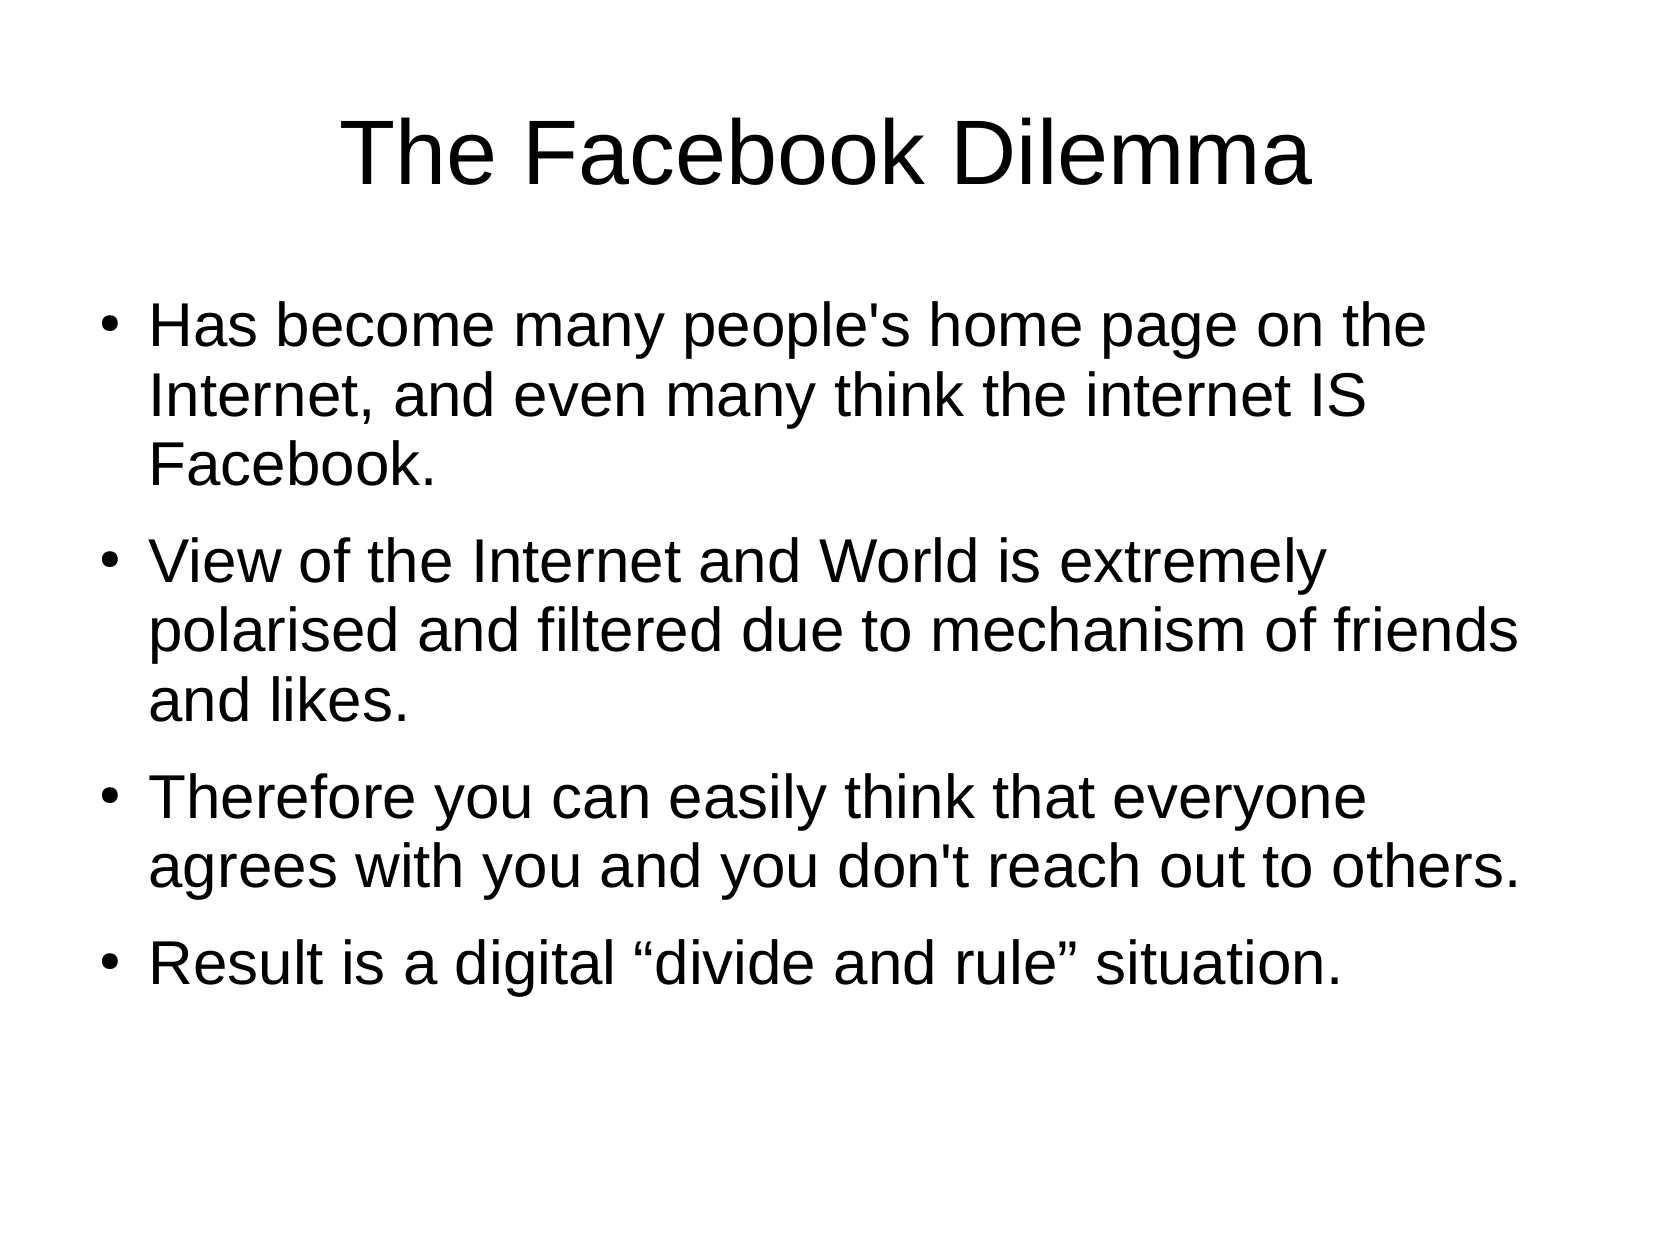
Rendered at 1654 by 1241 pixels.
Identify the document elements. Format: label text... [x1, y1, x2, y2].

title The Facebook Dilemma [82, 49, 1571, 257]
list Has become many people's home page on the Internet, and even many think the internet IS Facebook. View of the Internet and World is extremely polarised and filtered due to mechanism of friends and likes. Therefore you can easily think that everyone agrees with you and you don't reach out to others. Result is a digital “divide and rule” situation. [82, 290, 1571, 1010]
